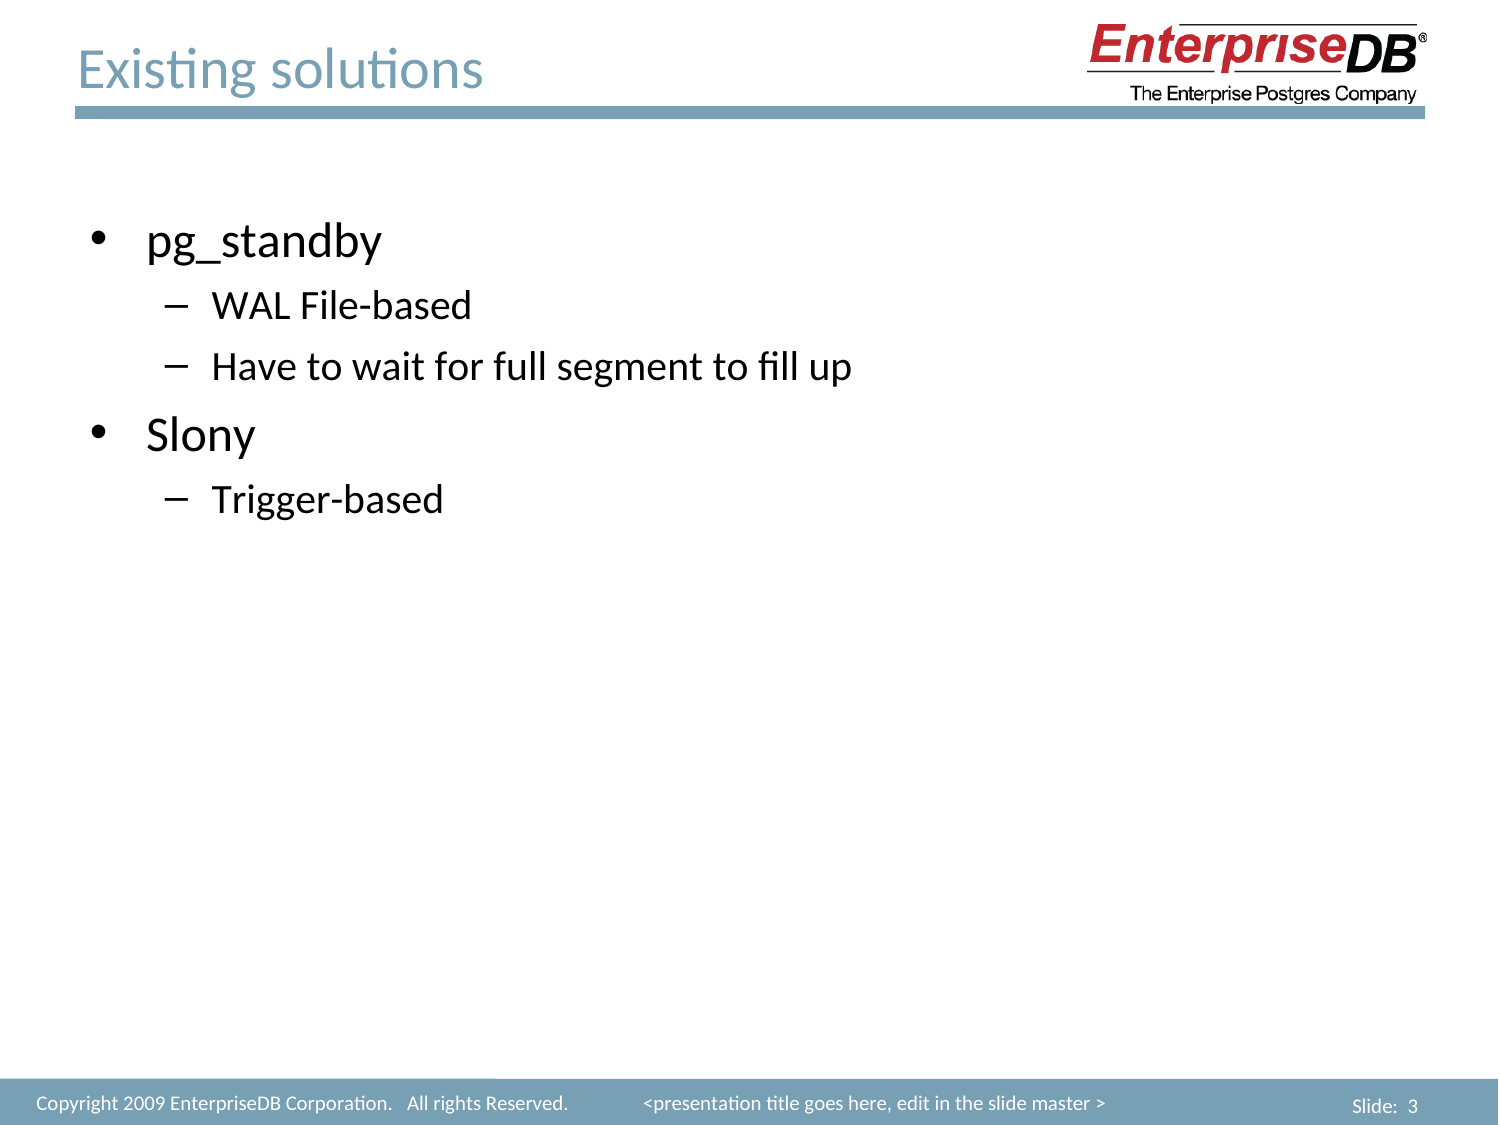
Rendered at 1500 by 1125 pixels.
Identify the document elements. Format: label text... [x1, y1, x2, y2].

list pg_standby WAL File-based Have to wait for full segment to fill up Slony Trigger-based [75, 200, 1426, 943]
title Existing solutions [62, 12, 1088, 118]
picture [1088, 24, 1427, 104]
